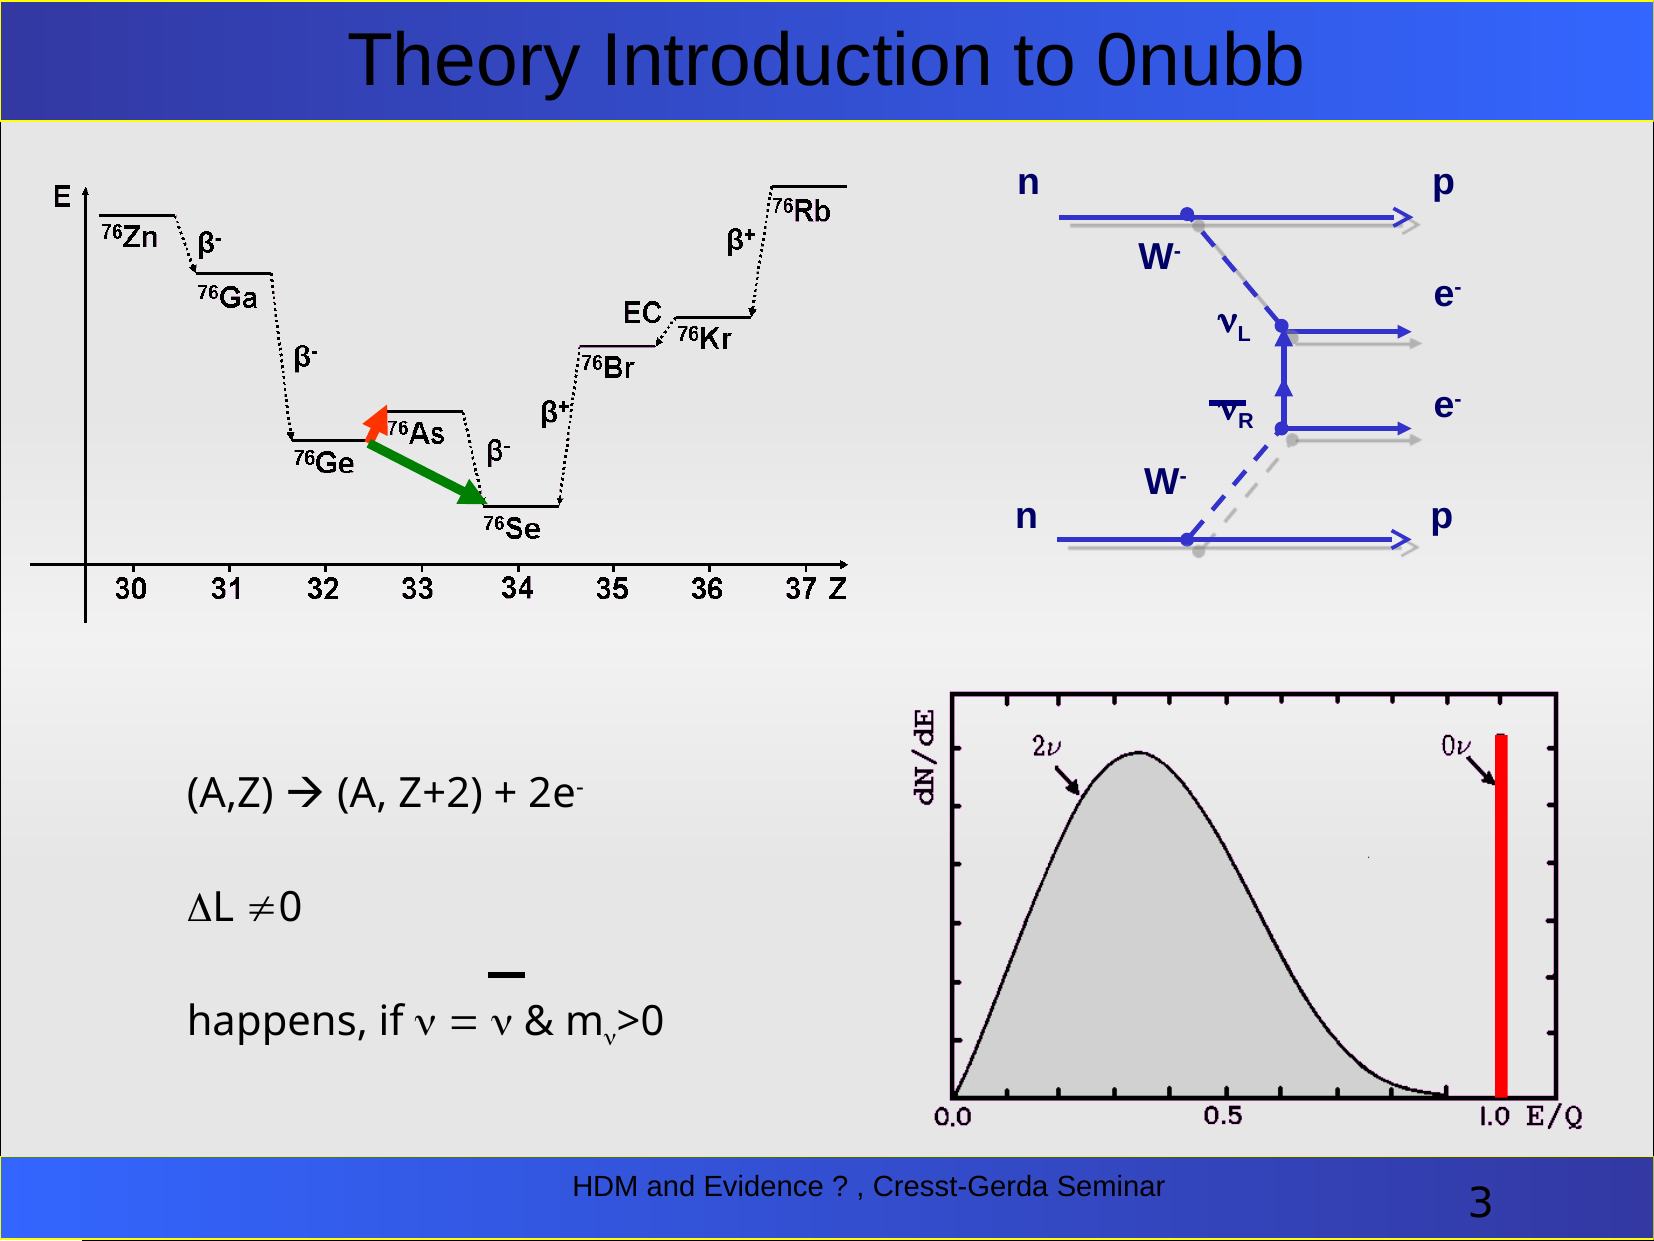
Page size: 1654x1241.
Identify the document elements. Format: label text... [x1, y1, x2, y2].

text_box p [1415, 487, 1469, 545]
text_box n [1002, 152, 1055, 211]
text_box e- [1418, 264, 1477, 322]
title Theory Introduction to 0nubb [82, 0, 1571, 123]
picture [29, 171, 855, 624]
text_box [1495, 735, 1508, 1098]
text_box p [1417, 152, 1471, 211]
text_box e- [1418, 375, 1477, 434]
picture [895, 672, 1583, 1139]
text_box W- [1123, 227, 1196, 286]
text_box W- [1129, 452, 1202, 511]
text_box L [1203, 290, 1266, 354]
text_box (A,Z)  (A, Z+2) + 2e- L 0 happens, if    & m>0 [172, 755, 680, 1059]
text_box R [1203, 377, 1269, 442]
text_box n [1000, 487, 1054, 545]
